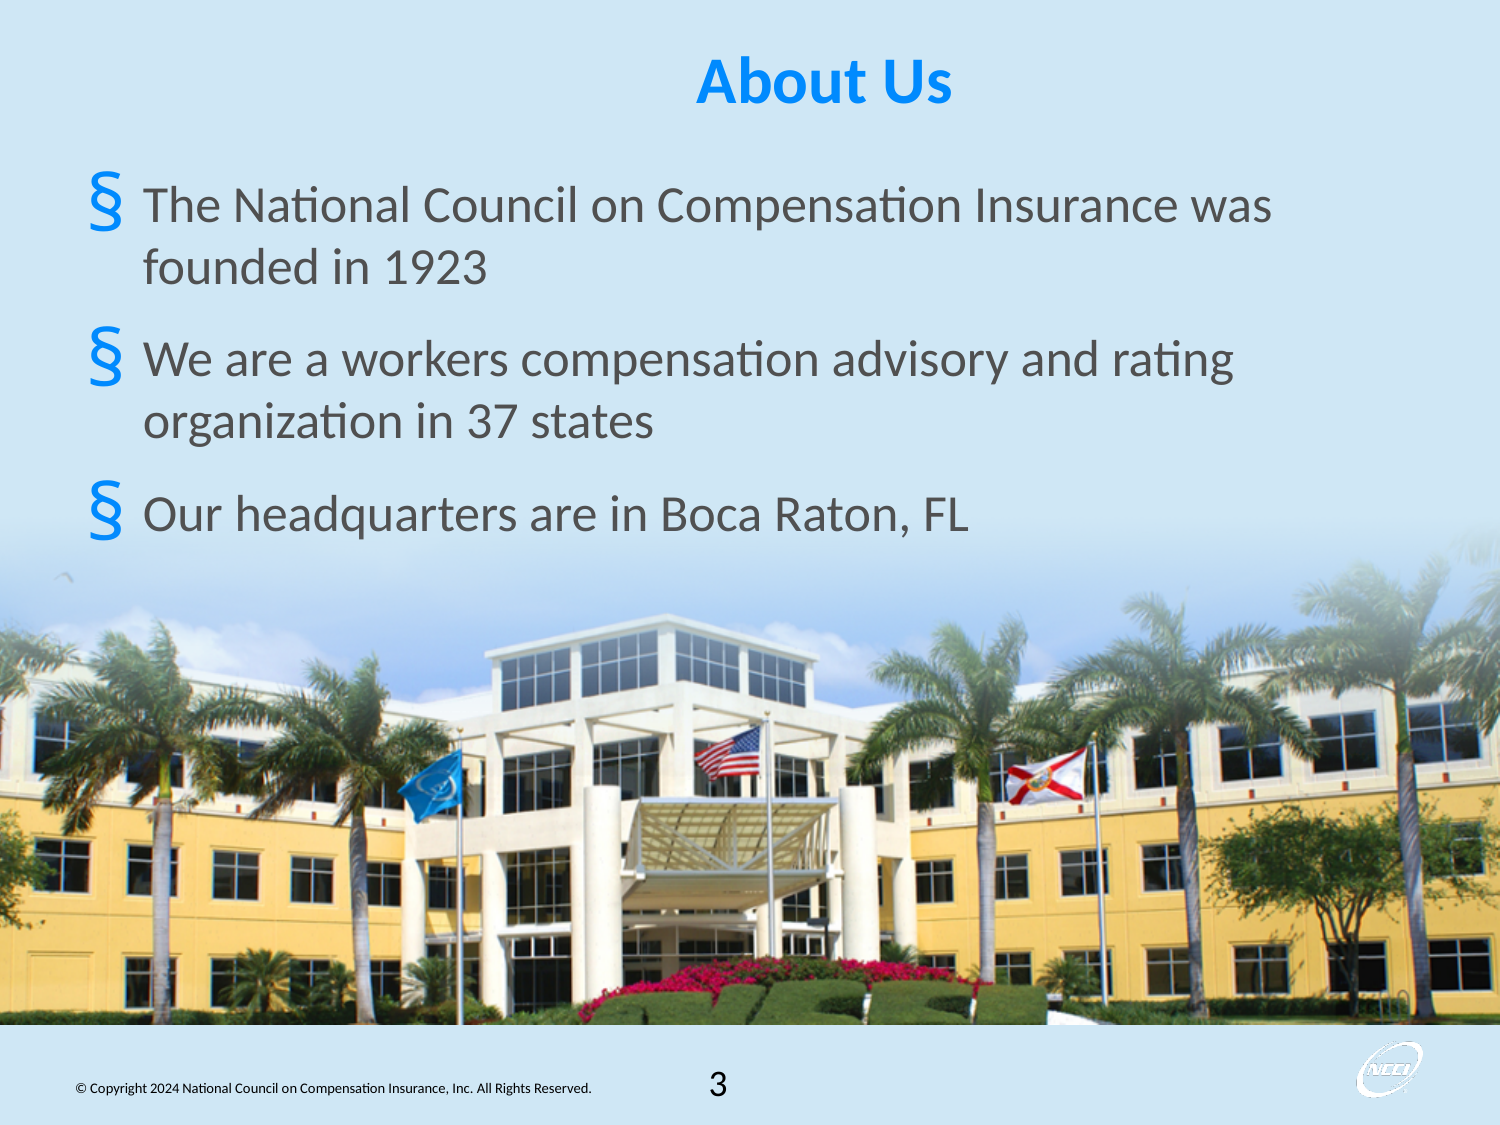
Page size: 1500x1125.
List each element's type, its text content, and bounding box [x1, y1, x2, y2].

list The National Council on Compensation Insurance was founded in 1923 We are a workers compensation advisory and rating organization in 37 states Our headquarters are in Boca Raton, FL [71, 162, 1385, 474]
title About Us [75, 29, 1500, 120]
slide_number <number> [693, 1052, 807, 1112]
picture [0, 474, 1500, 1025]
picture [1352, 1037, 1426, 1100]
